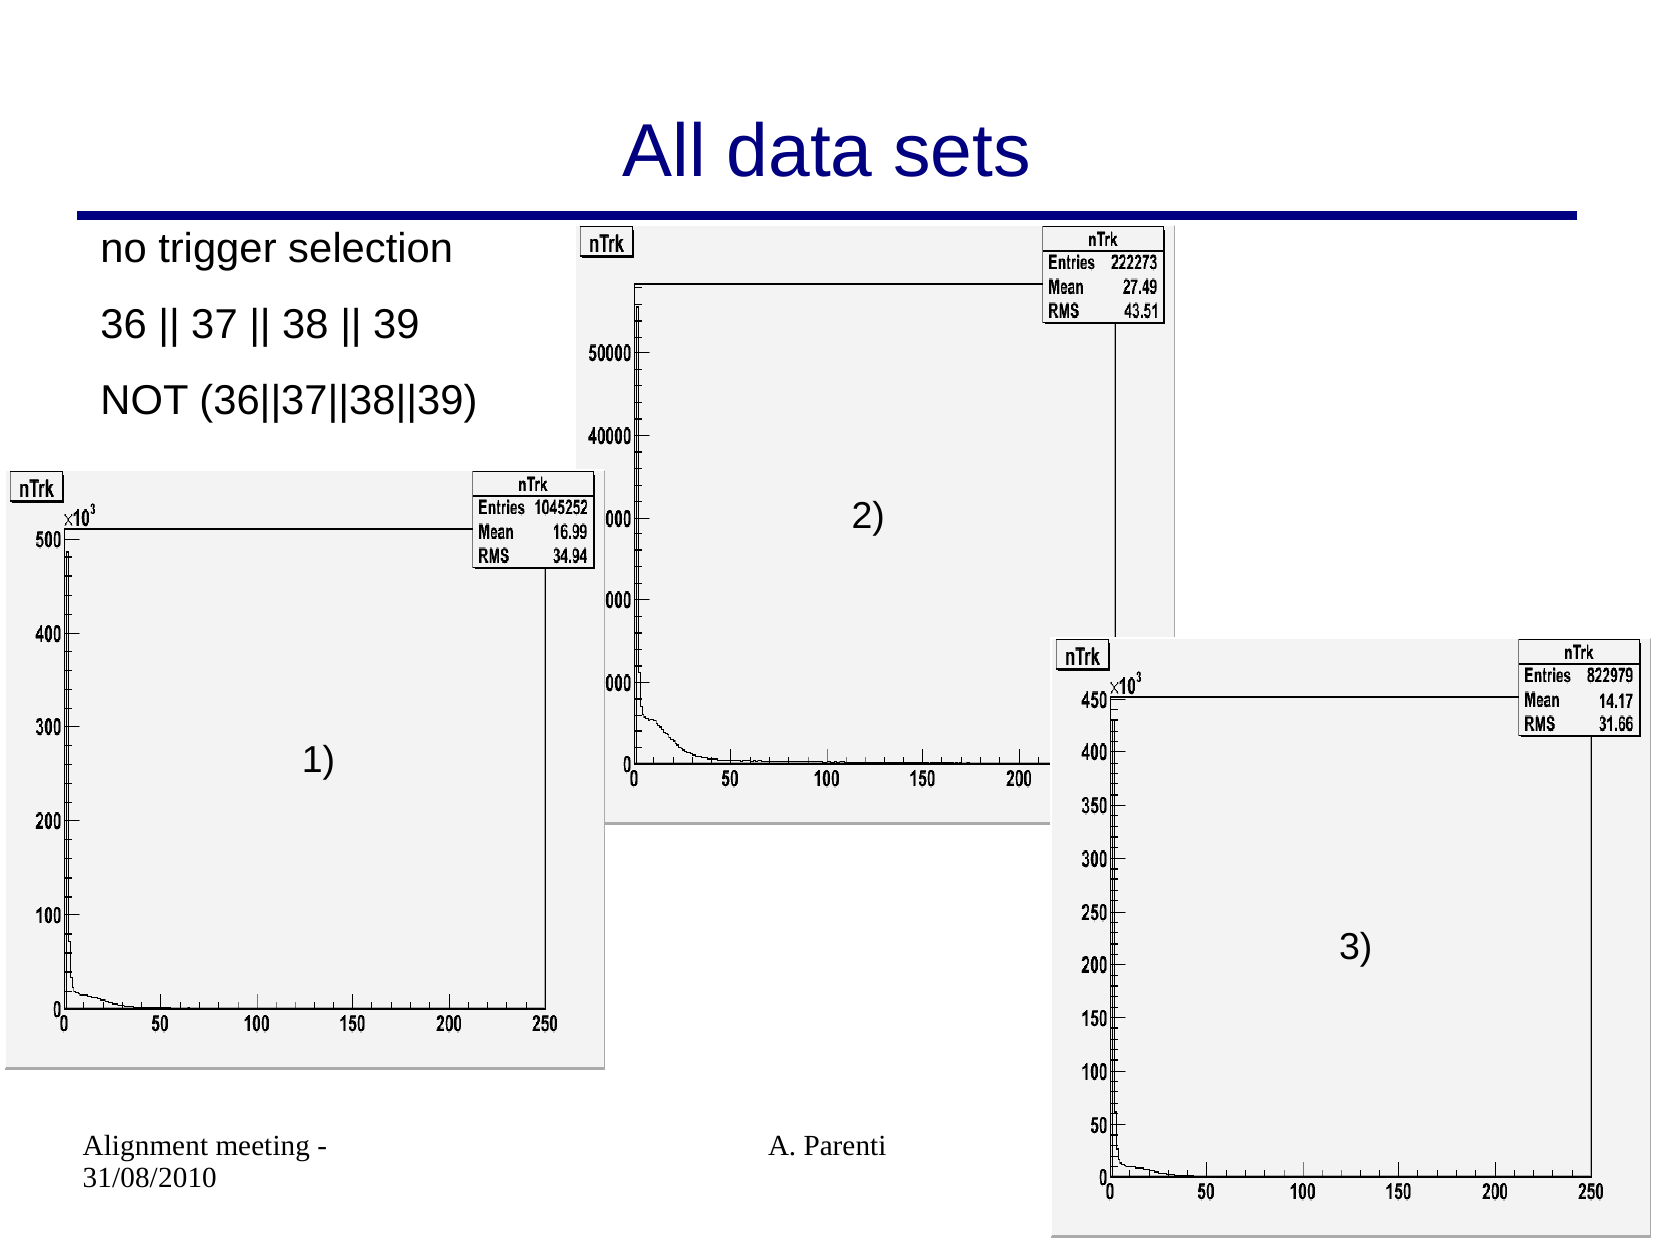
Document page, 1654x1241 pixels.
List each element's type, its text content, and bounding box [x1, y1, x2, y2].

text_box 2) [836, 487, 900, 545]
title All data sets [82, 75, 1571, 226]
picture [4, 224, 1651, 1238]
text_box 3) [1324, 918, 1388, 976]
text_box 1) [287, 730, 351, 788]
list no trigger selection 36 || 37 || 38 || 39 NOT (36||37||38||39) [82, 225, 574, 469]
list no trigger selection 36 || 37 || 38 || 39 NOT (36||37||38||39) [82, 826, 809, 1109]
